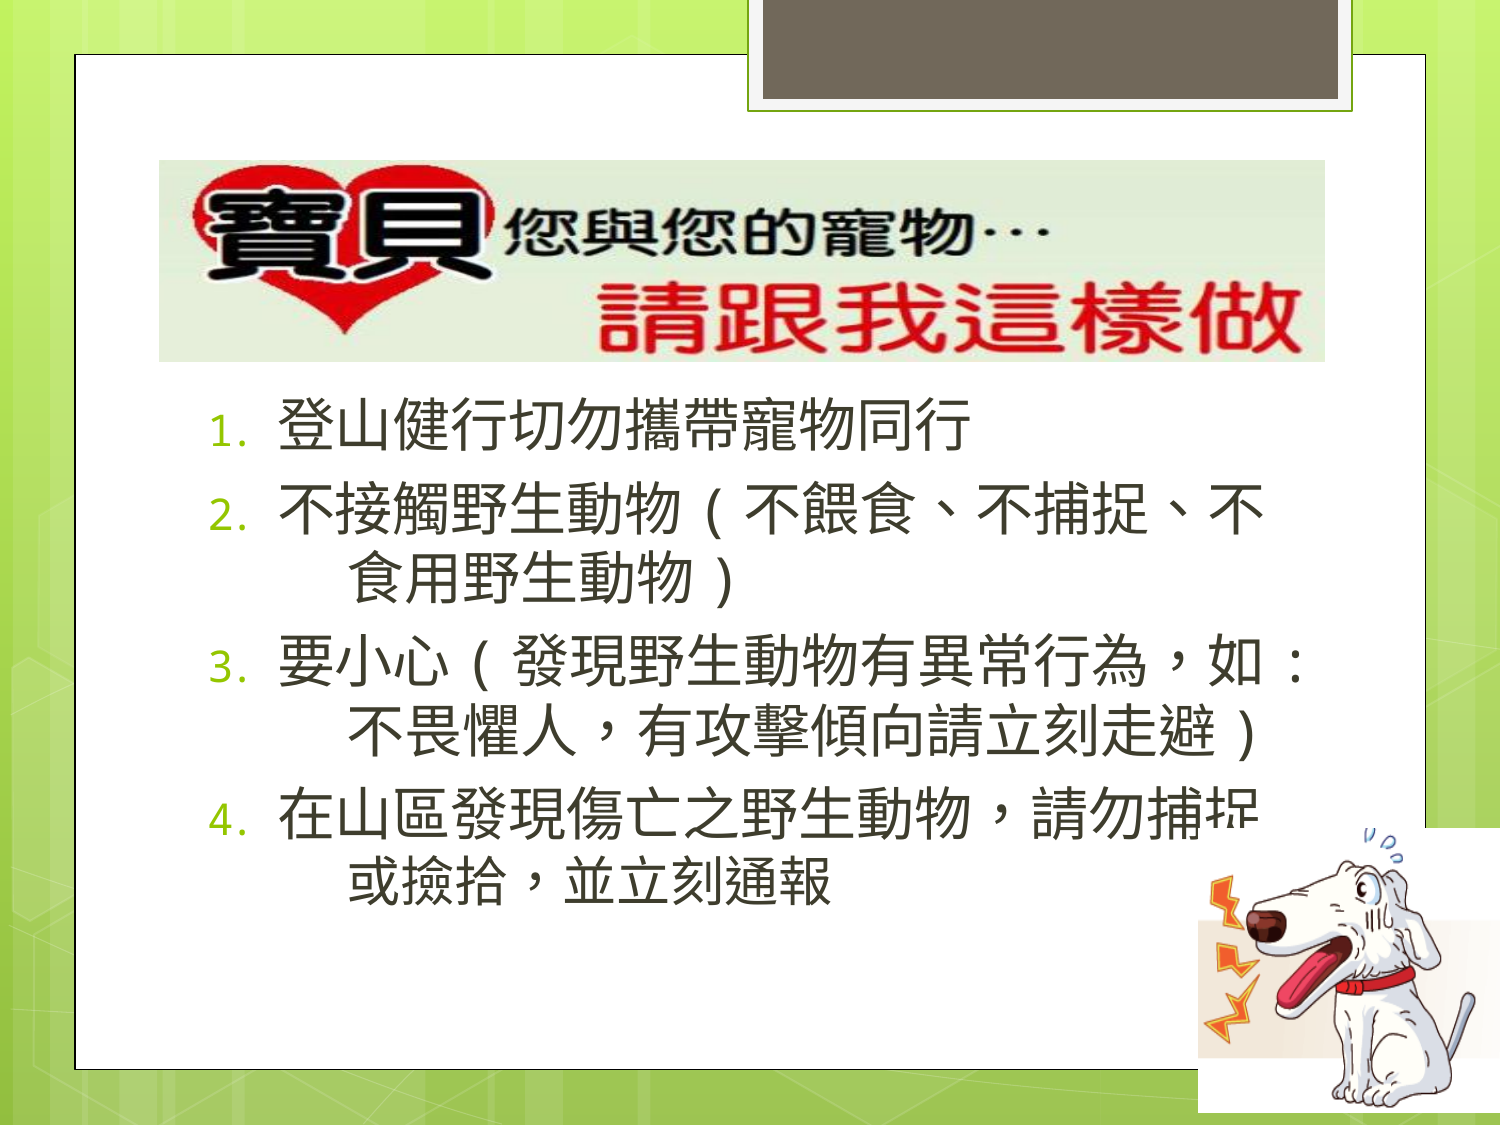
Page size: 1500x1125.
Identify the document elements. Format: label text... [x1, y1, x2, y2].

picture [159, 160, 1325, 362]
list 登山健行切勿攜帶寵物同行 不接觸野生動物(不餵食、不捕捉、不食用野生動物) 要小心(發現野生動物有異常行為，如:不畏懼人，有攻擊傾向請立刻走避) 在山區發現傷亡之野生動物，請勿捕捉或撿拾，並立刻通報 [171, 381, 1283, 957]
picture [1198, 828, 1500, 1113]
